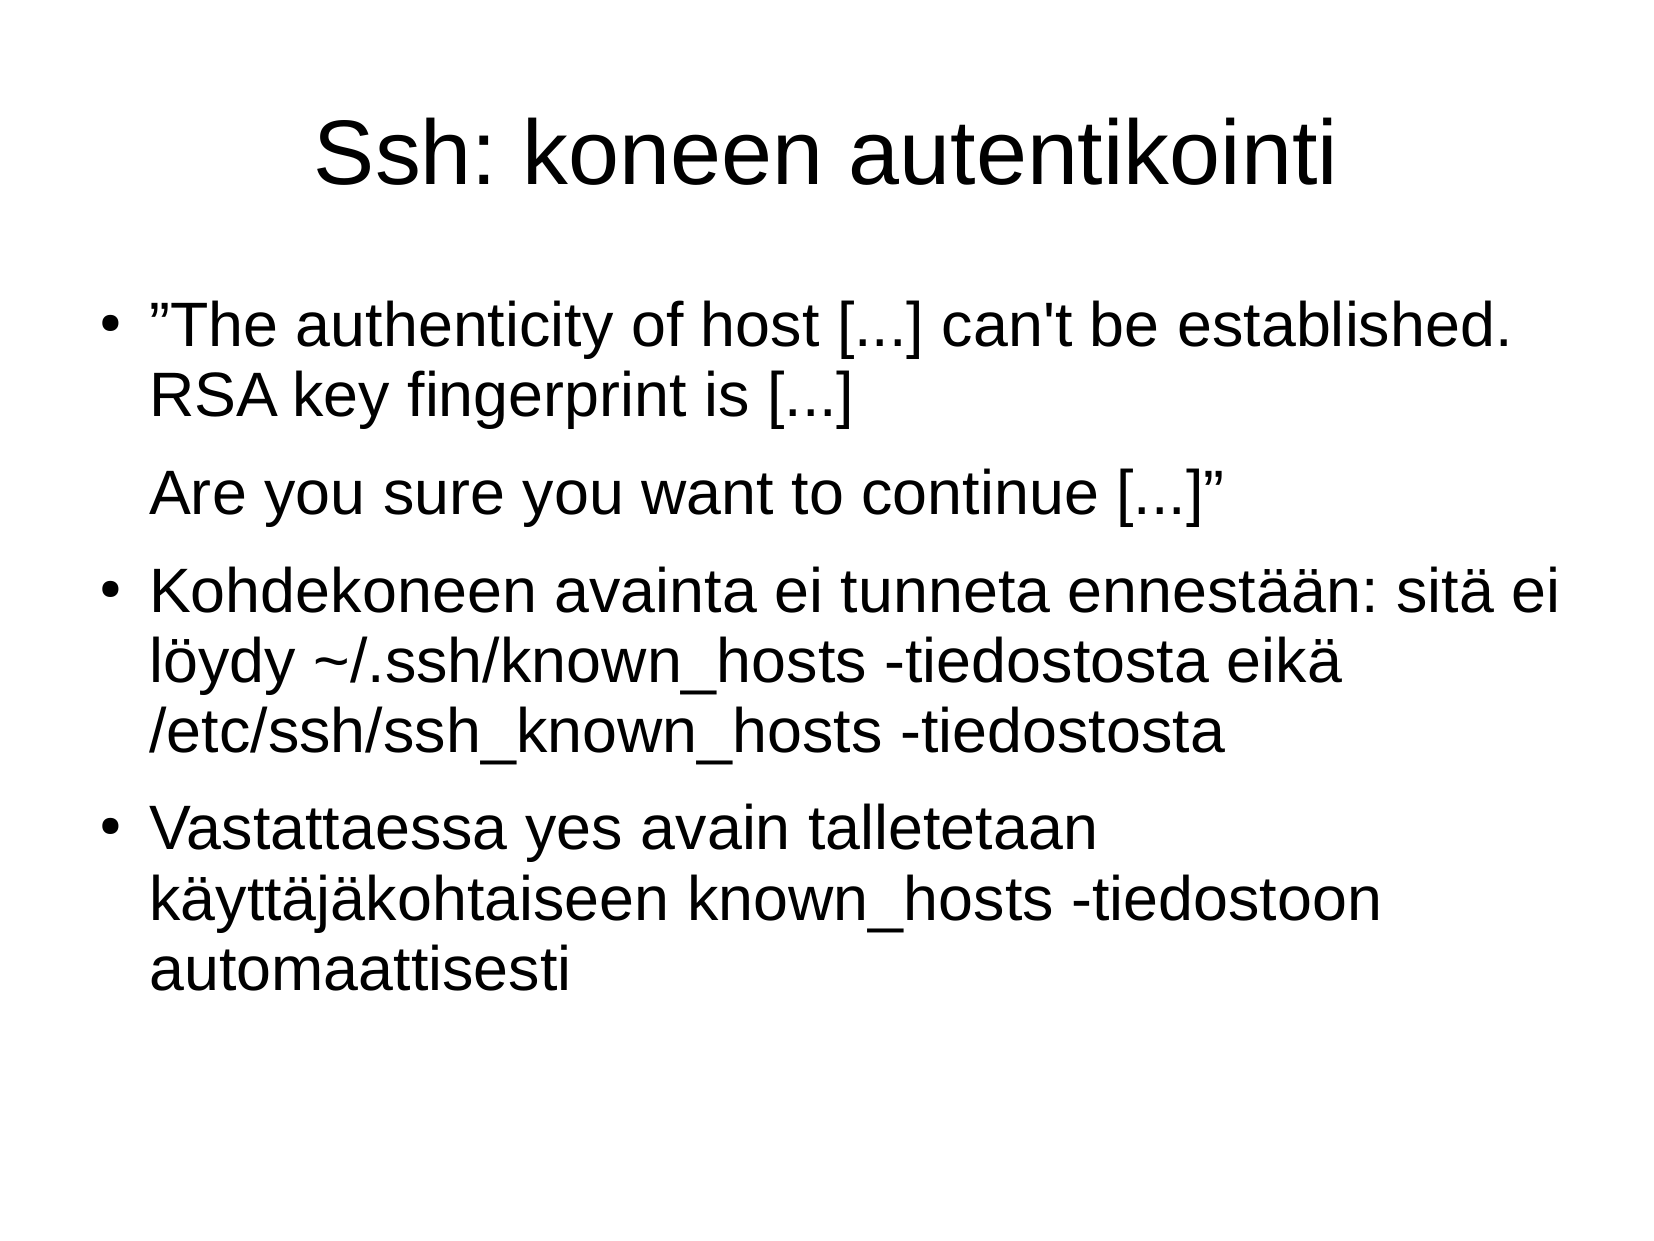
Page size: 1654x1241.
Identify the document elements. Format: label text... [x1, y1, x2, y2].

list ”The authenticity of host [...] can't be established. RSA key fingerprint is [...] Are you sure you want to continue [...]” Kohdekoneen avainta ei tunneta ennestään: sitä ei löydy ~/.ssh/known_hosts -tiedostosta eikä /etc/ssh/ssh_known_hosts -tiedostosta Vastattaessa yes avain talletetaan käyttäjäkohtaiseen known_hosts -tiedostoon automaattisesti [82, 290, 1571, 1010]
title Ssh: koneen autentikointi [82, 49, 1571, 257]
